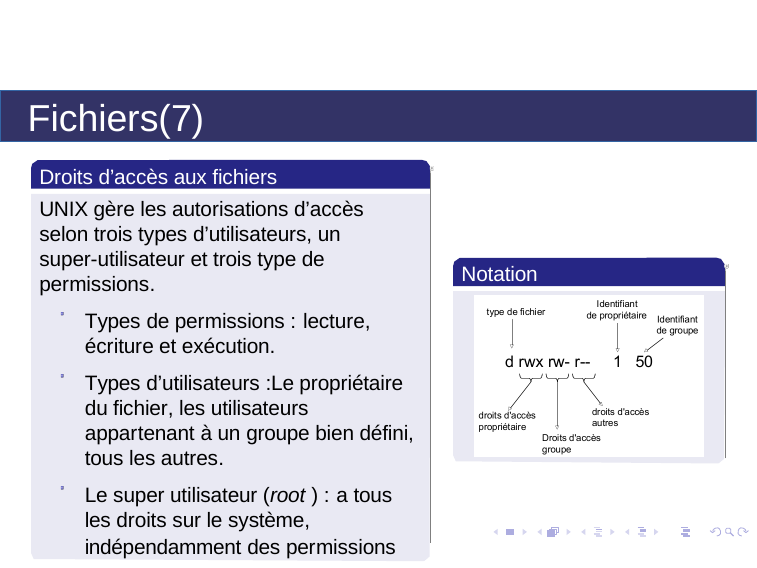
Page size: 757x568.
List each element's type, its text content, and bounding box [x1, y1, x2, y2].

text_box Fichiers(7) [12, 90, 220, 148]
text_box [453, 291, 734, 472]
text_box UNIX gère les autorisations d’accès selon trois types d’utilisateurs, un super-utilisateur et trois type de permissions. [37, 195, 371, 296]
text_box Types de permissions : lecture, écriture et exécution. Types d’utilisateurs :Le propriétaire du fichier, les utilisateurs appartenant à un groupe bien défini, tous les autres. Le super utilisateur (root ) : a tous les droits sur le système, [82, 307, 422, 532]
text_box [0, 90, 12, 142]
text_box [726, 265, 734, 282]
text_box [220, 90, 757, 142]
text_box [31, 193, 430, 562]
text_box indépendamment des permissions [0, 533, 414, 567]
text_box Droits d’accès aux fichiers [37, 163, 283, 189]
text_box Notation [459, 260, 541, 286]
text_box [31, 159, 439, 189]
text_box [453, 257, 725, 287]
